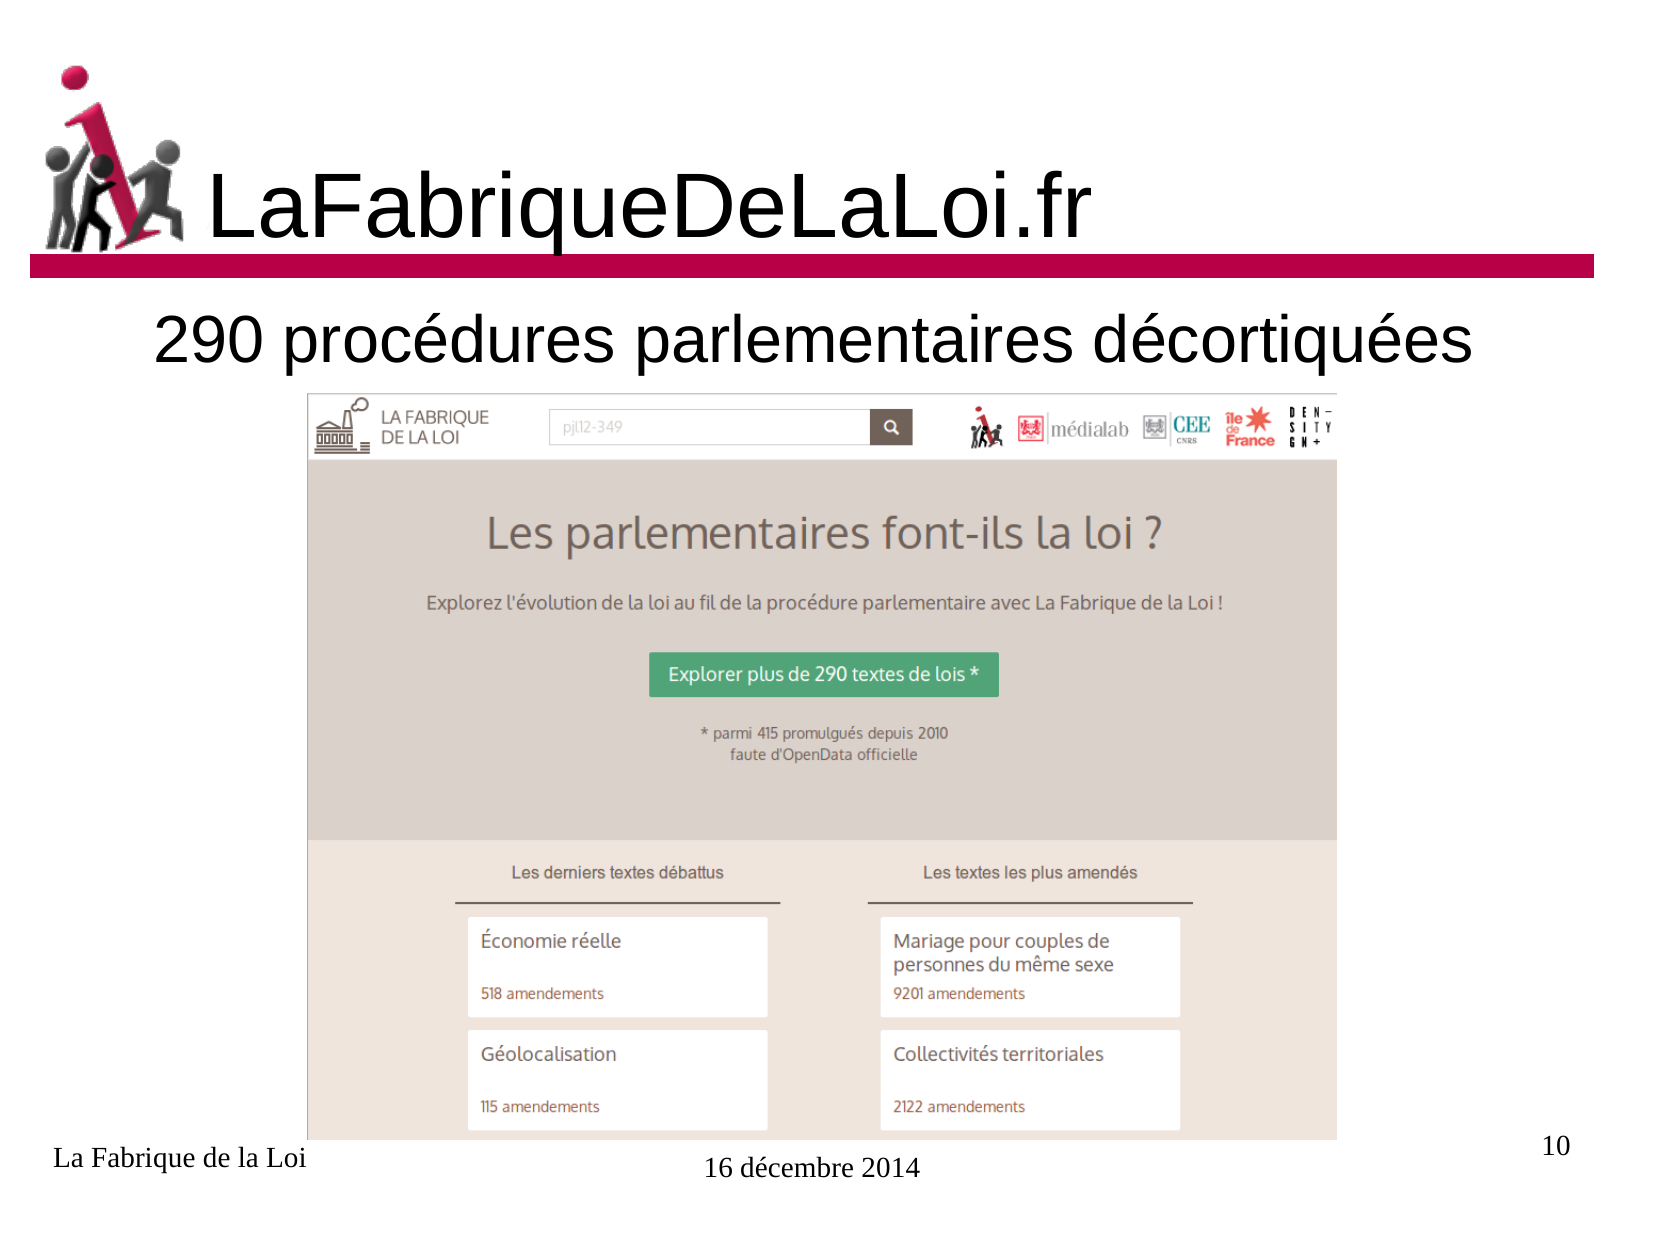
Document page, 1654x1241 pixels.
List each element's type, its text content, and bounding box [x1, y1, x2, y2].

title LaFabriqueDeLaLoi.fr [206, 102, 1595, 310]
picture [307, 393, 1337, 1140]
picture [29, 60, 210, 254]
list 290 procédures parlementaires décortiquées [82, 302, 1571, 1121]
